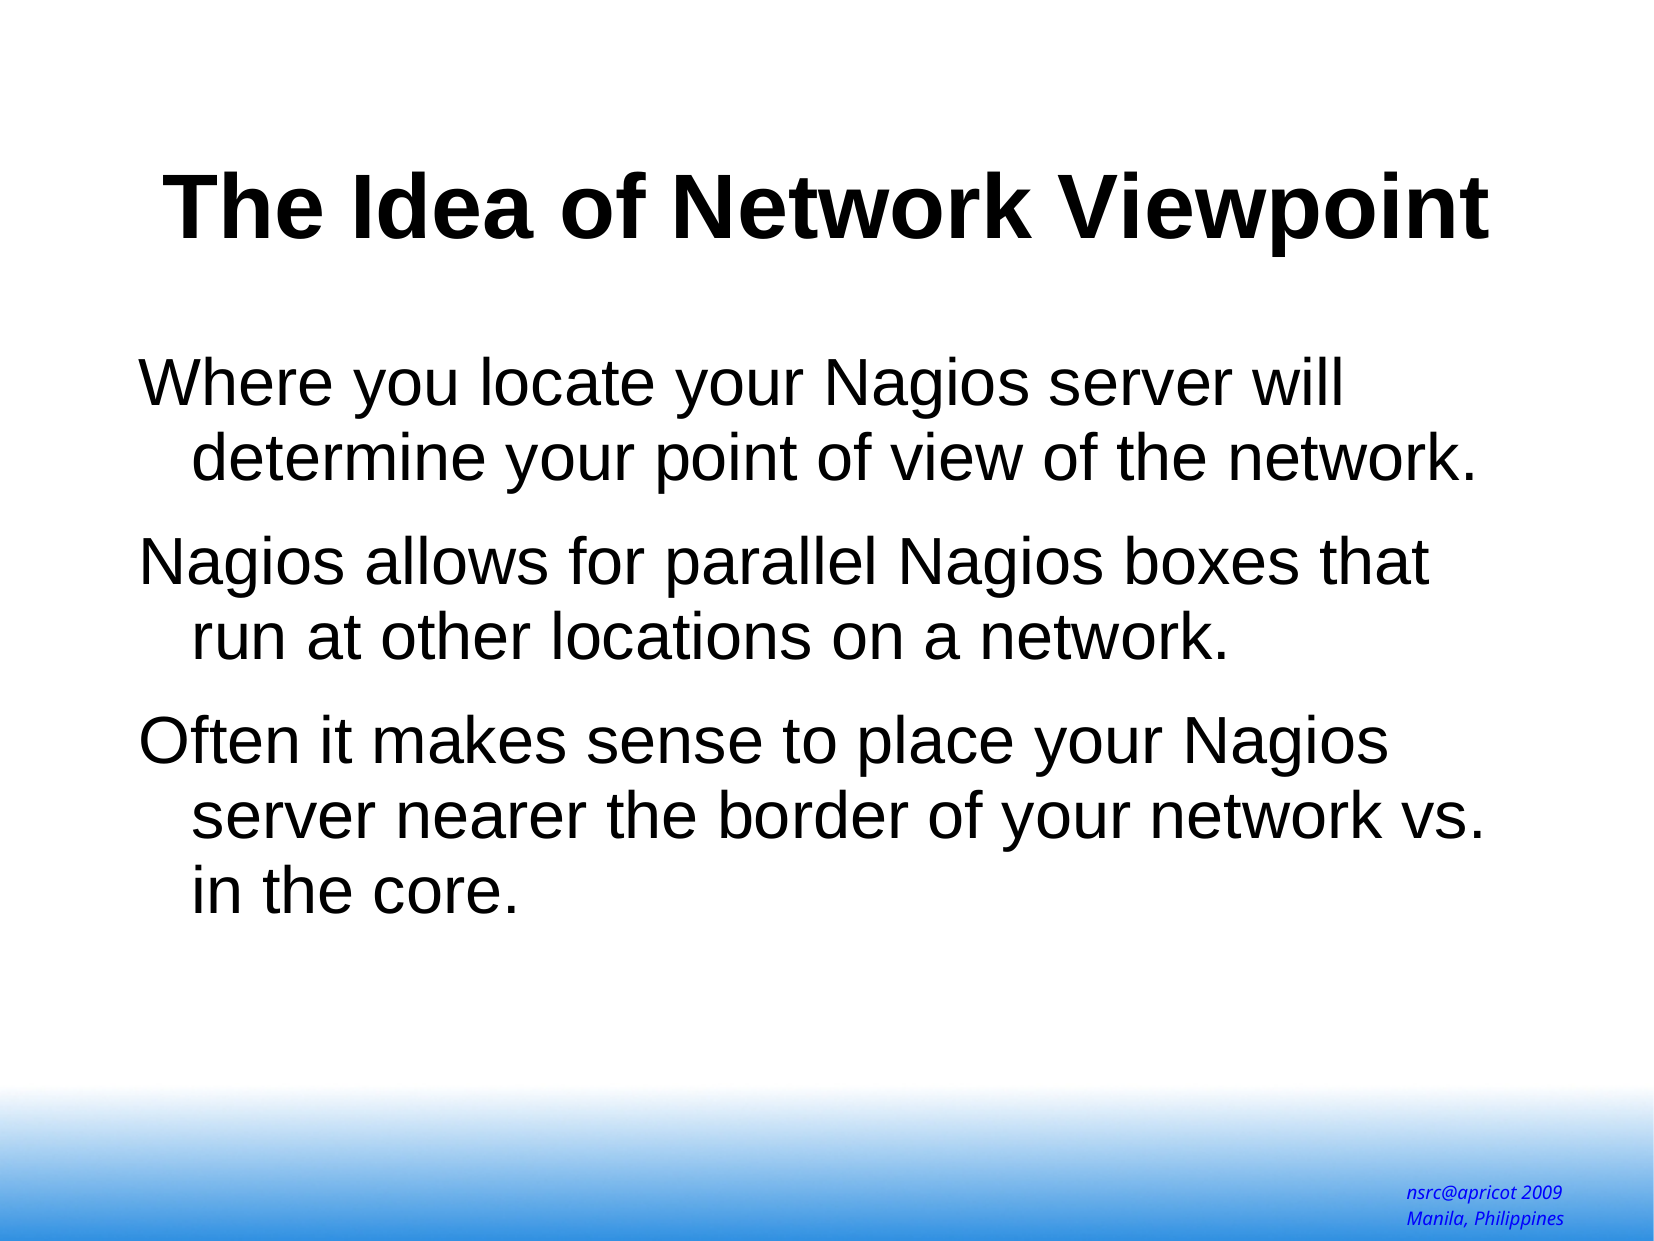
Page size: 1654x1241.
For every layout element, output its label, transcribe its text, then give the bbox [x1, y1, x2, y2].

title The Idea of Network Viewpoint [121, 99, 1534, 313]
picture [0, 1083, 1654, 1241]
list Where you locate your Nagios server will determine your point of view of the network. Nagios allows for parallel Nagios boxes that run at other locations on a network. Often it makes sense to place your Nagios server nearer the border of your network vs. in the core. [121, 344, 1534, 1126]
